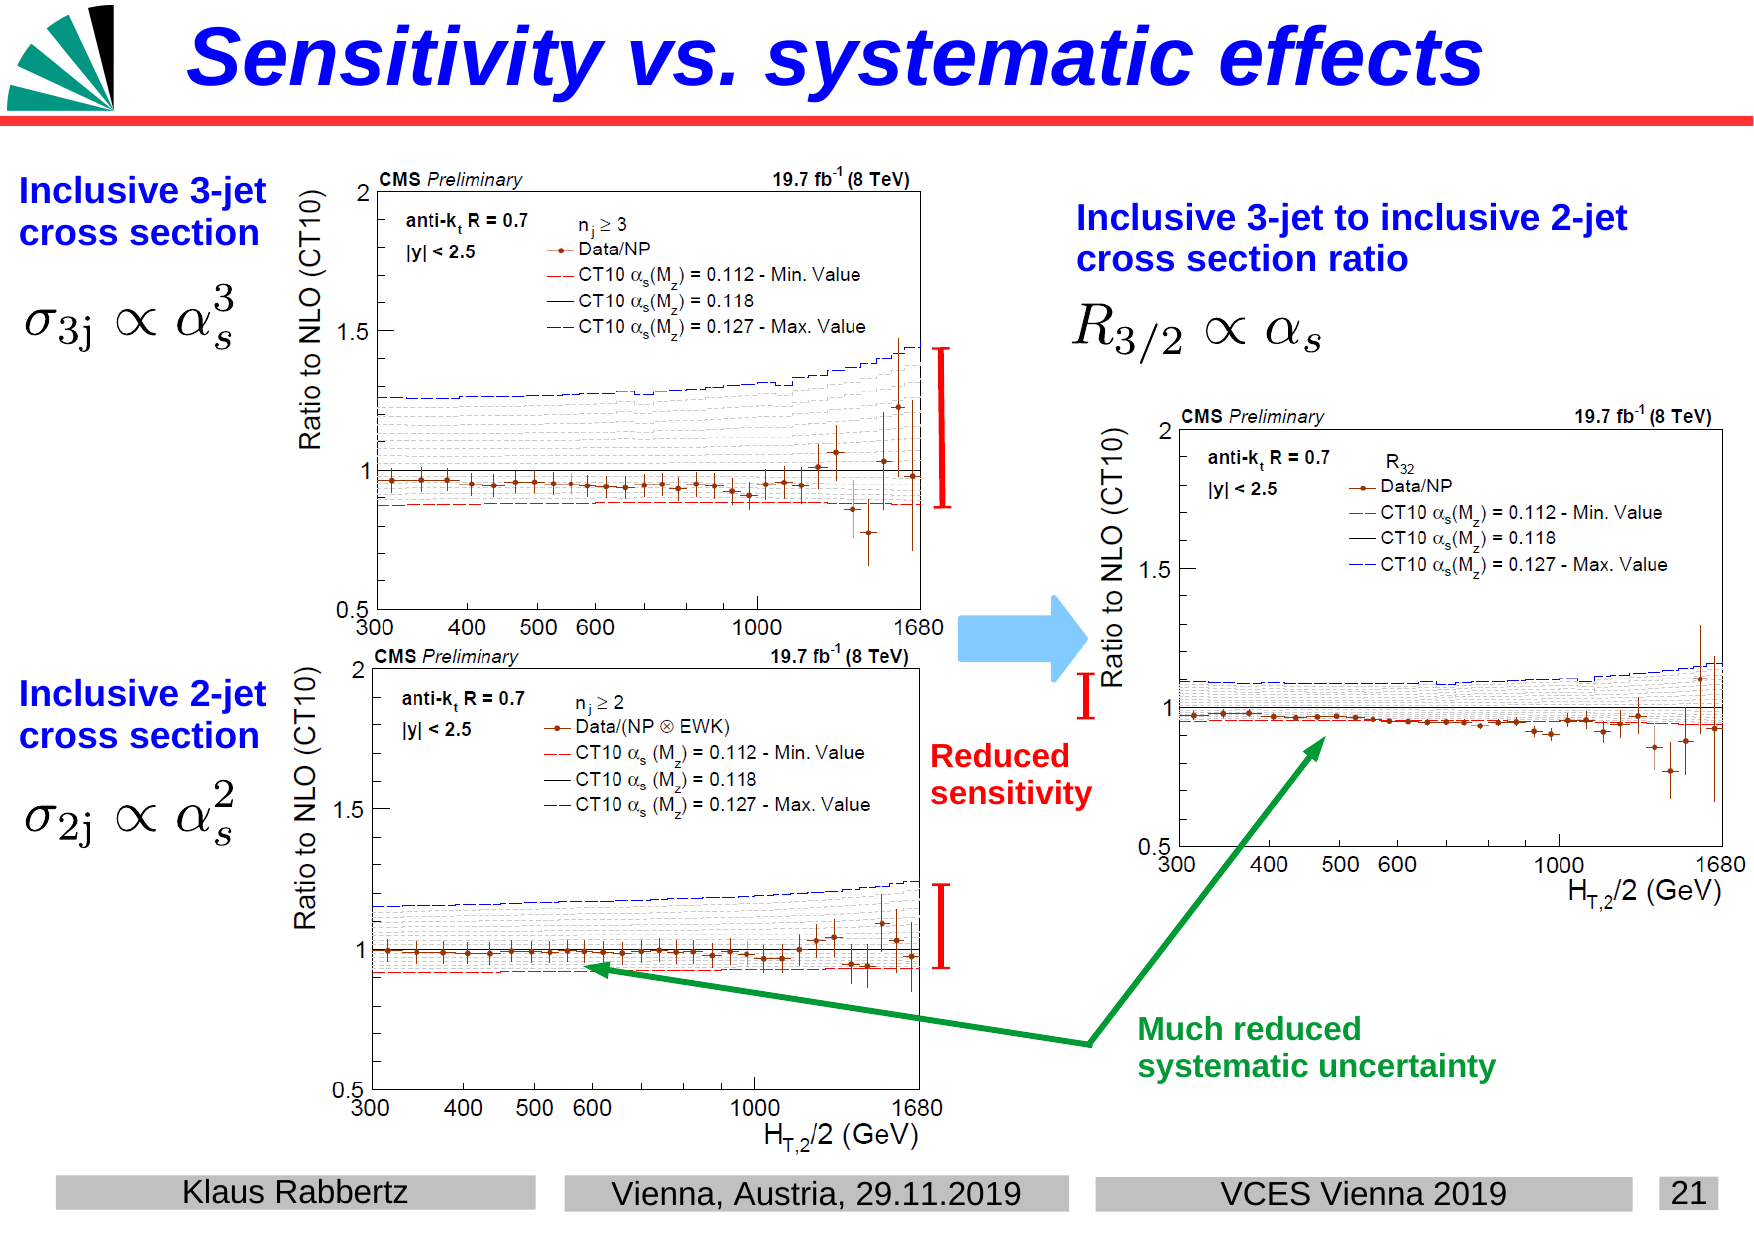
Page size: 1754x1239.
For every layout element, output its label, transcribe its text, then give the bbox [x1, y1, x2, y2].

text_box Much reduced systematic uncertainty [1125, 1004, 1510, 1092]
text_box Inclusive 3-jet cross section [7, 163, 279, 260]
text_box Inclusive 3-jet to inclusive 2-jet cross section ratio [1064, 189, 1641, 286]
text_box Inclusive 2-jet cross section [7, 666, 279, 762]
text_box [1069, 303, 1324, 365]
text_box [23, 779, 236, 849]
picture [7, 5, 114, 112]
title Sensitivity vs. systematic effects [129, 0, 1545, 114]
picture [944, 350, 948, 506]
text_box [23, 283, 236, 352]
text_box [960, 598, 1085, 680]
picture [283, 157, 948, 1156]
text_box Reduced sensitivity [918, 731, 1105, 819]
picture [1090, 395, 1749, 915]
